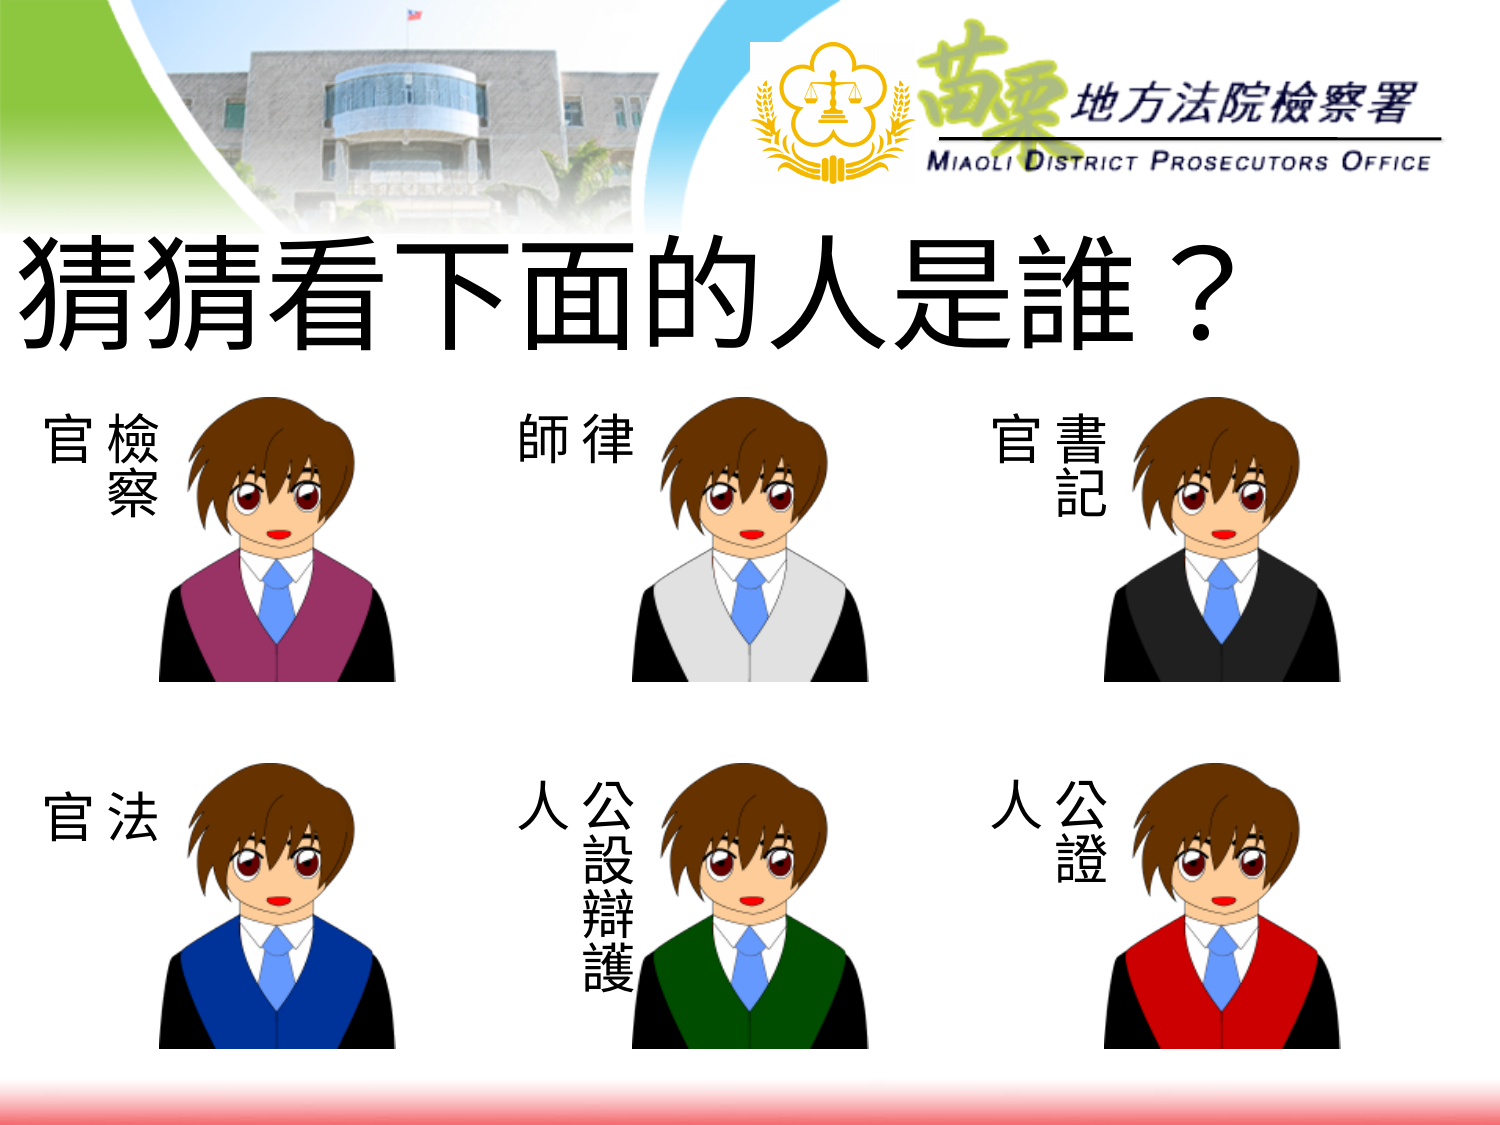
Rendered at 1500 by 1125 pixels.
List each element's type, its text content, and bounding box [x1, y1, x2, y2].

picture [632, 397, 869, 683]
text_box 公證人 [1023, 762, 1120, 941]
picture [159, 397, 396, 683]
text_box 律師 [551, 396, 647, 521]
text_box 書記官 [1023, 397, 1104, 575]
picture [0, 763, 1500, 1125]
text_box 猜猜看下面的人是誰？ [0, 208, 1281, 374]
text_box 法官 [76, 774, 159, 899]
text_box 公設辯護人 [551, 763, 647, 1050]
text_box 檢察官 [76, 396, 172, 575]
picture [1104, 397, 1341, 683]
